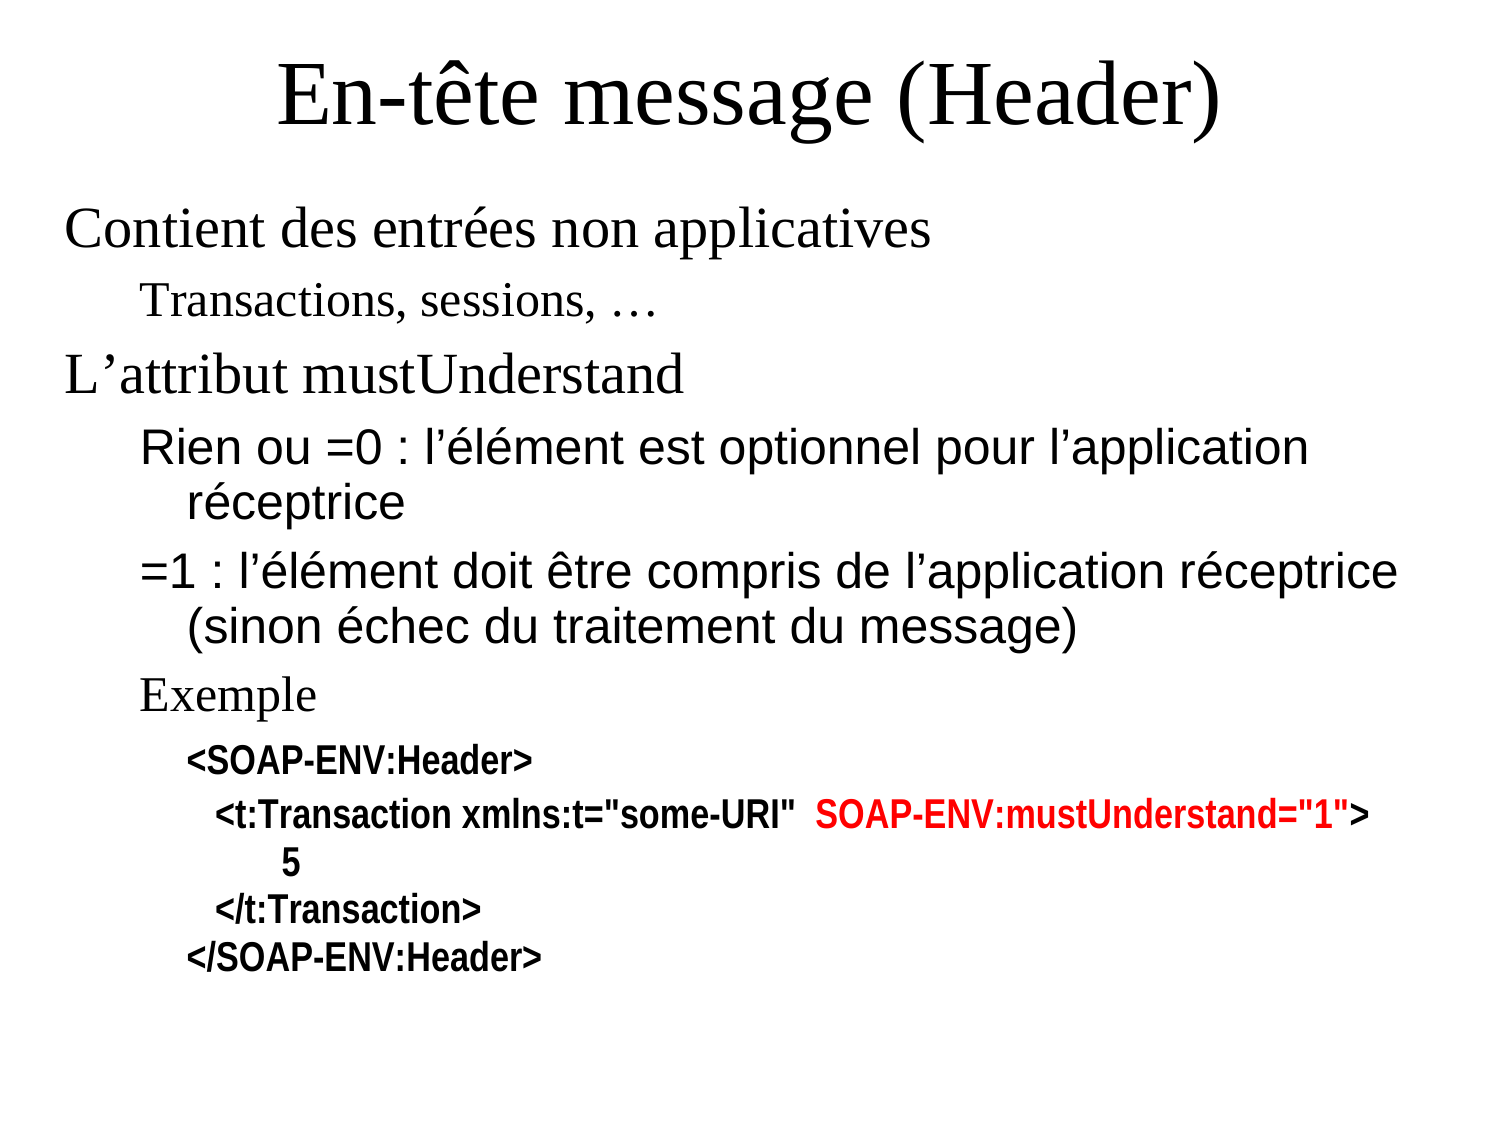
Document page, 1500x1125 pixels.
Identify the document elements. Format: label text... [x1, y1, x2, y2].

title En-tête message (Header) [112, 0, 1388, 187]
list Contient des entrées non applicatives Transactions, sessions, … L’attribut mustUnderstand Rien ou =0 : l’élément est optionnel pour l’application réceptrice =1 : l’élément doit être compris de l’application réceptrice (sinon échec du traitement du message) Exemple <SOAP-ENV:Header> <t:Transaction xmlns:t="some-URI" SOAP-ENV:mustUnderstand="1"> 5 </t:Transaction> </SOAP-ENV:Header> [50, 187, 1463, 1125]
